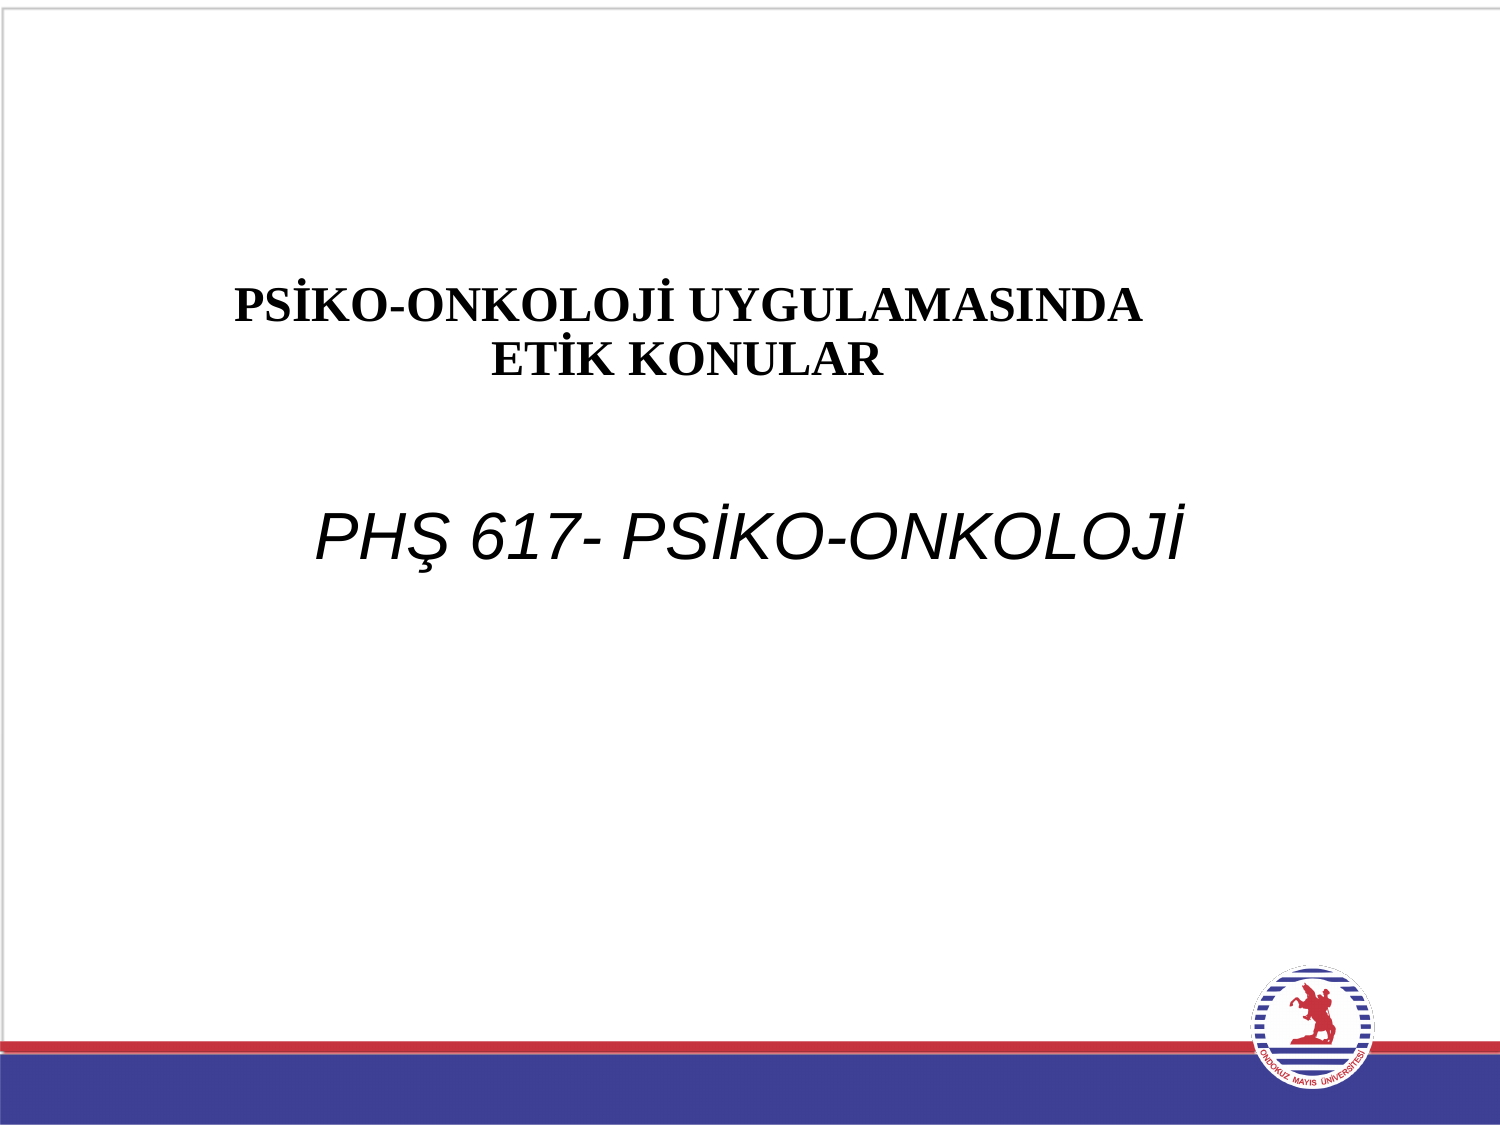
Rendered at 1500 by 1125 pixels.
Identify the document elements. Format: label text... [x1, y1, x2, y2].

text_box PHŞ 617- PSİKO-ONKOLOJİ [268, 485, 1232, 611]
picture [0, 965, 1500, 1125]
text_box PSİKO-ONKOLOJİ UYGULAMASINDA ETİK KONULAR [187, 270, 1188, 358]
